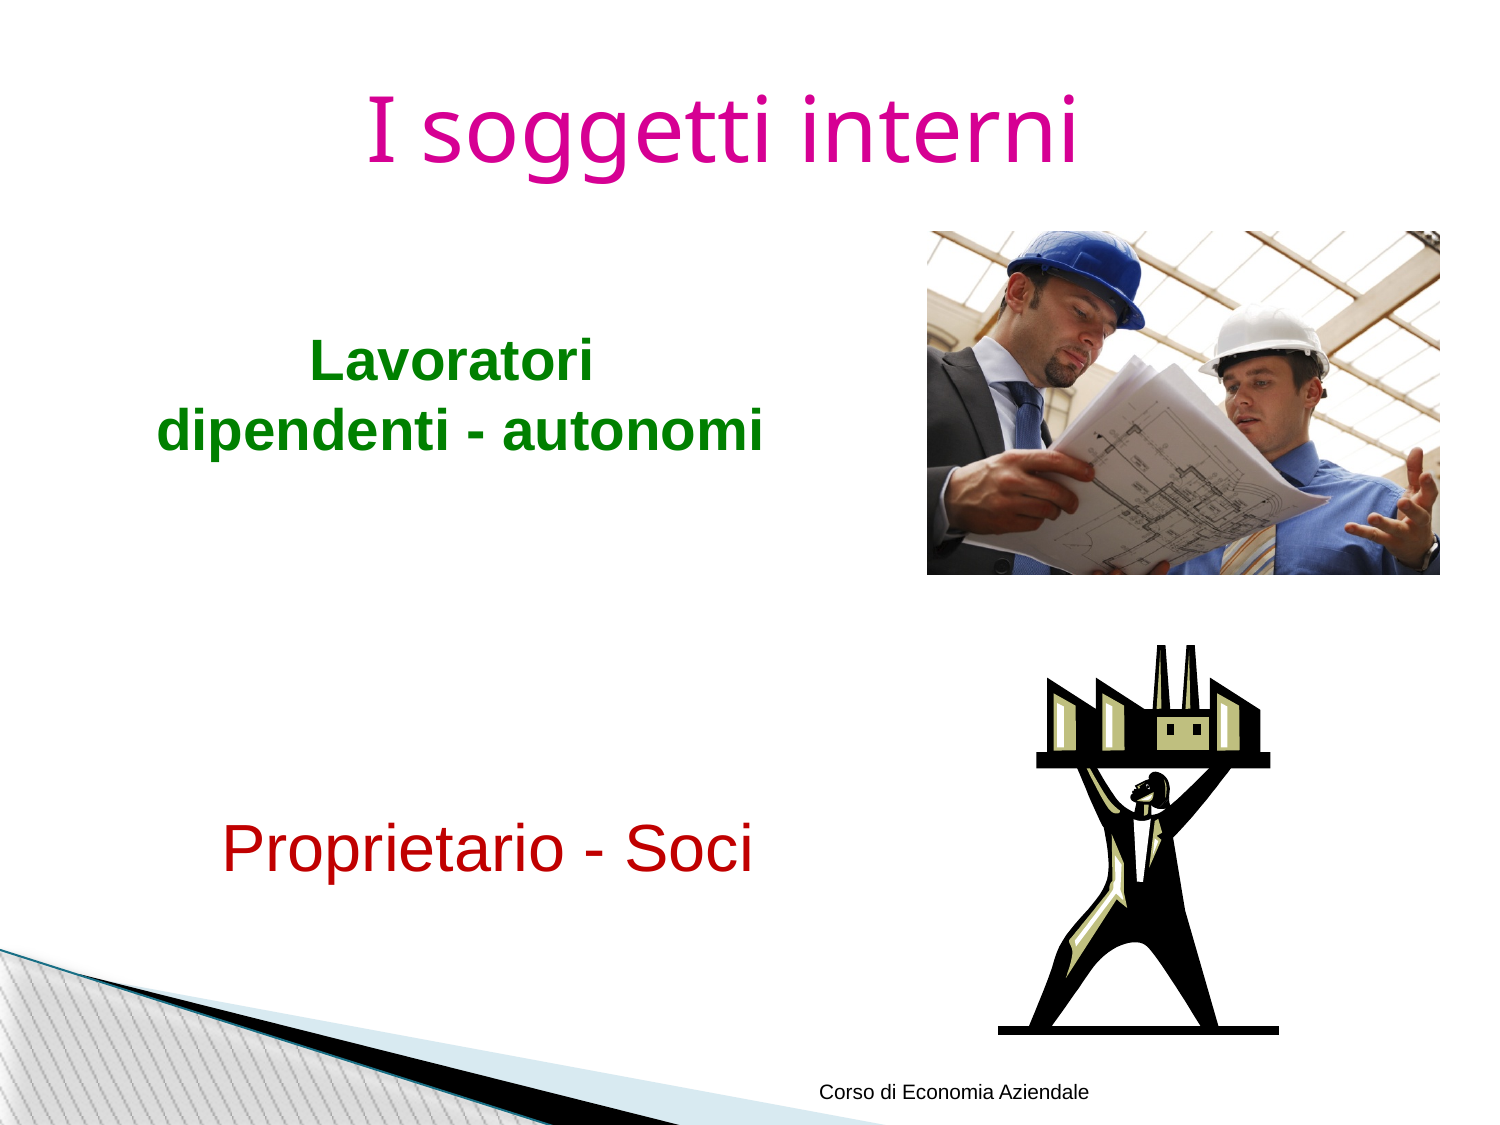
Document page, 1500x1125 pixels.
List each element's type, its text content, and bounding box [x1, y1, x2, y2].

text_box Proprietario - Soci [206, 797, 845, 893]
picture [998, 645, 1280, 1036]
text_box Lavoratori dipendenti - autonomi [76, 314, 845, 470]
picture [927, 231, 1440, 575]
footer Corso di Economia Aziendale [718, 1051, 1105, 1112]
text_box I soggetti interni [88, 42, 1406, 188]
